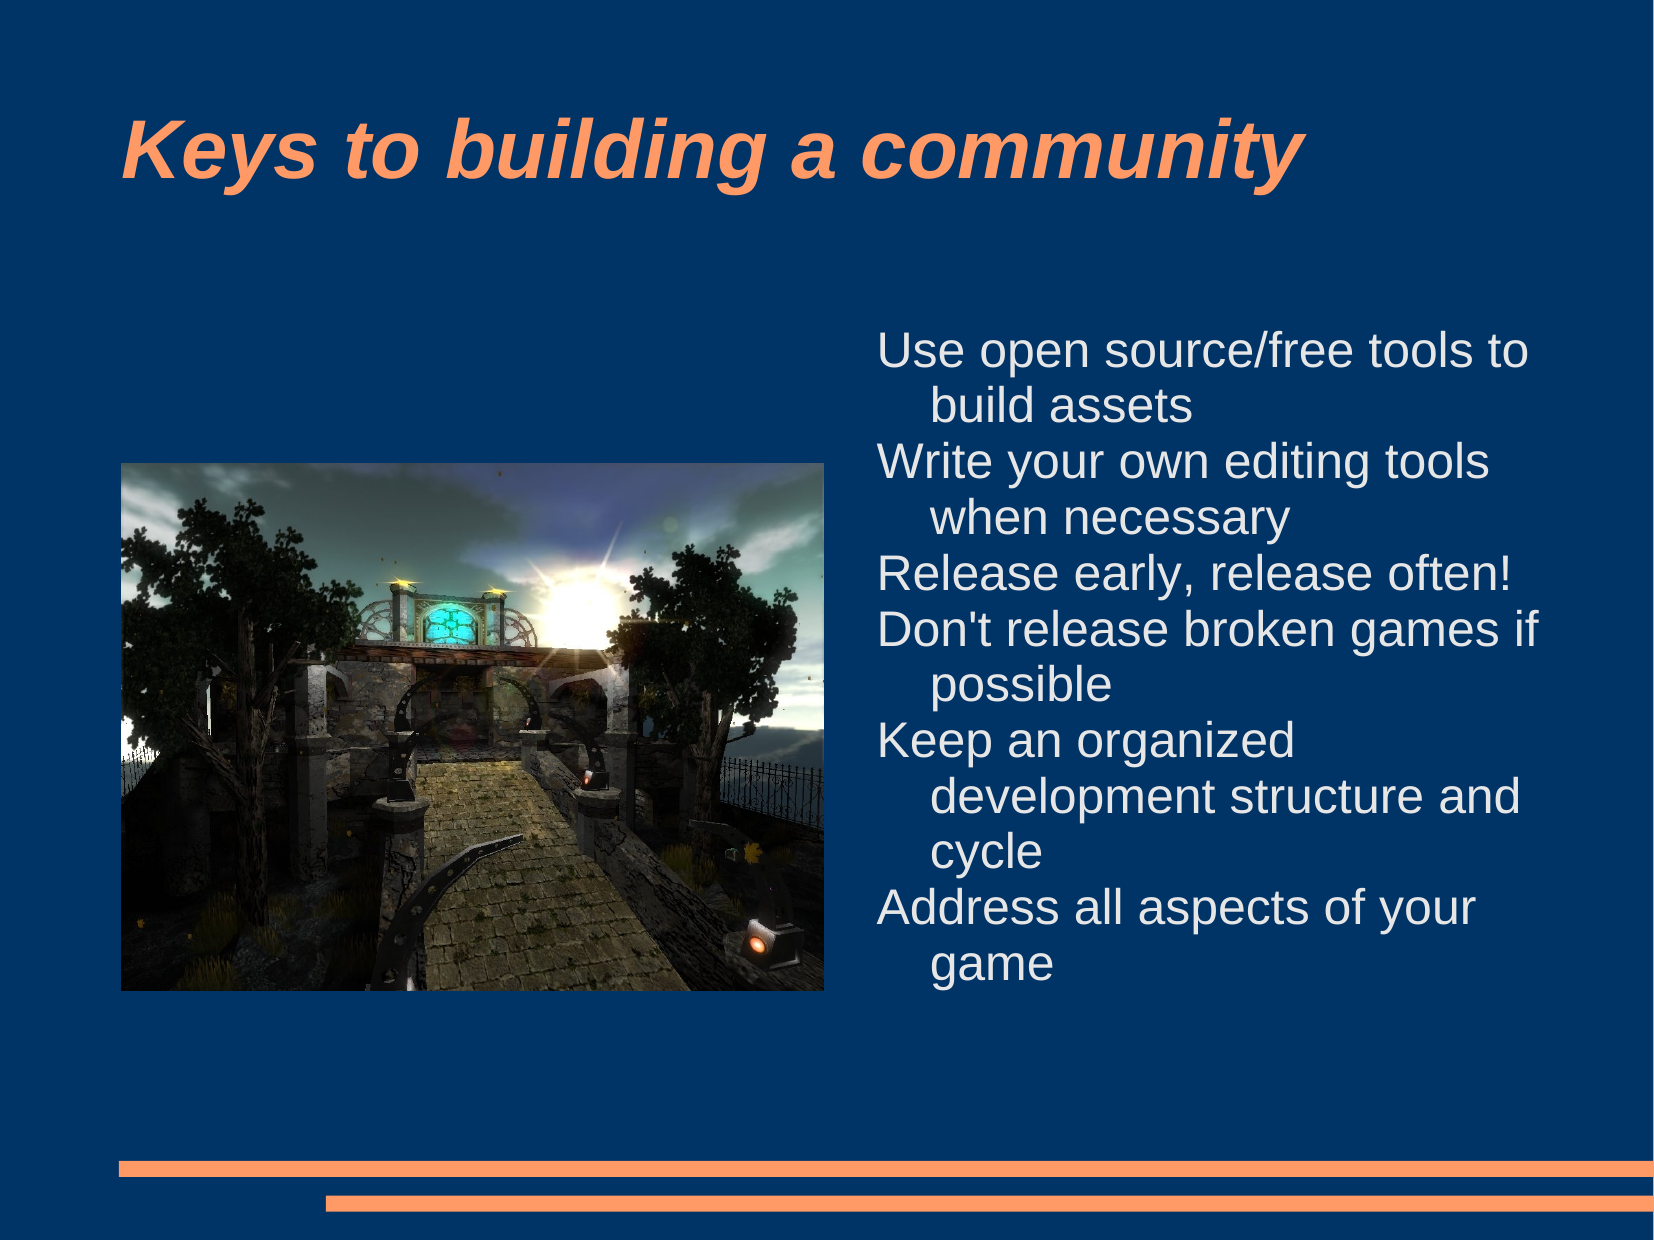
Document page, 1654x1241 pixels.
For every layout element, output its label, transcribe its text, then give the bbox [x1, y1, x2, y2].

picture [121, 463, 824, 991]
title Keys to building a community [121, 46, 1534, 254]
list Use open source/free tools to build assets Write your own editing tools when necessary Release early, release often! Don't release broken games if possible Keep an organized development structure and cycle Address all aspects of your game [858, 322, 1562, 1118]
